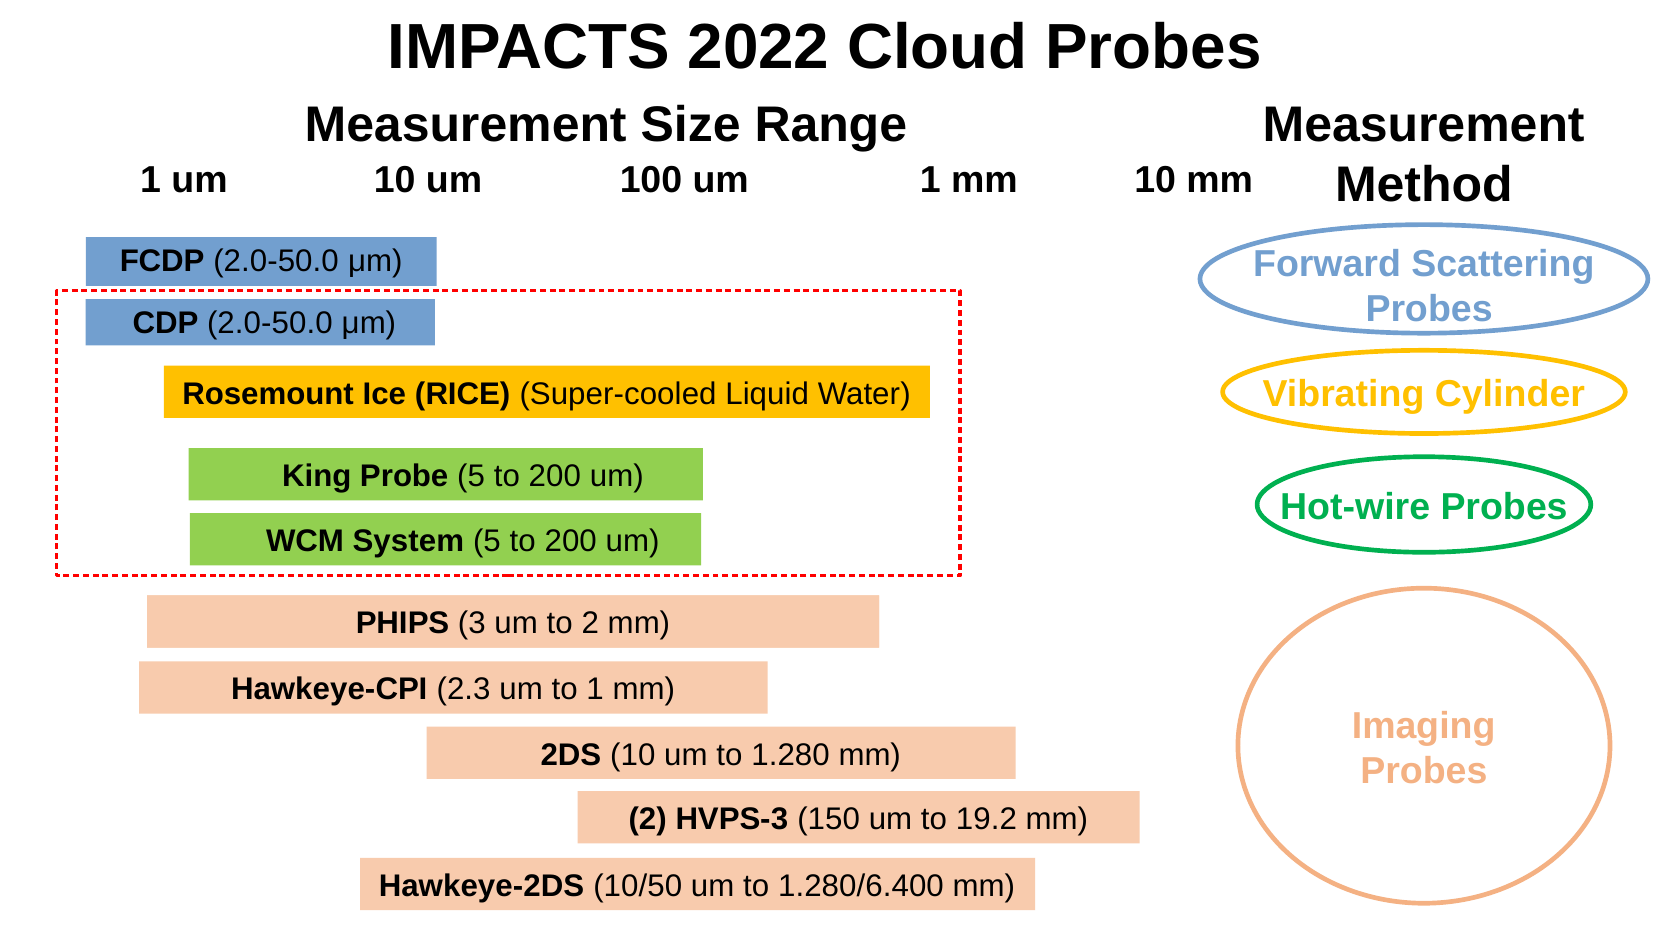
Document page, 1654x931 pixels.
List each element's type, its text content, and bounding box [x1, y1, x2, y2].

text_box Forward Scattering Probes [1238, 312, 1610, 337]
text_box 1 um 10 um 100 um 1 mm 10 mm [36, 147, 1222, 208]
text_box Measurement Size Range [283, 83, 929, 147]
text_box Forward Scattering Probes [1238, 231, 1610, 330]
text_box Vibrating Cylinder [1247, 362, 1600, 422]
text_box Rosemount Ice (RICE) (Super-cooled Liquid Water) [163, 365, 930, 418]
text_box Imaging Probes [1337, 693, 1511, 799]
text_box 2DS (10 um to 1.280 mm) [426, 726, 1016, 779]
text_box (2) HVPS-3 (150 um to 19.2 mm) [577, 791, 1140, 844]
text_box Hawkeye-CPI (2.3 um to 1 mm) [139, 661, 768, 714]
text_box Hawkeye-2DS (10/50 um to 1.280/6.400 mm) [360, 857, 1036, 911]
text_box Hot-wire Probes [1265, 474, 1583, 535]
text_box Measurement Method [1222, 83, 1626, 219]
text_box King Probe (5 to 200 um) [188, 448, 703, 501]
text_box CDP (2.0-50.0 μm) [85, 299, 435, 346]
text_box FCDP (2.0-50.0 μm) [85, 237, 437, 286]
text_box Forward Scattering Probes [1238, 231, 1296, 245]
text_box Forward Scattering Probes [1552, 231, 1610, 245]
text_box PHIPS (3 um to 2 mm) [147, 595, 880, 648]
text_box IMPACTS 2022 Cloud Probes [0, 5, 1651, 90]
text_box WCM System (5 to 200 um) [189, 513, 702, 566]
